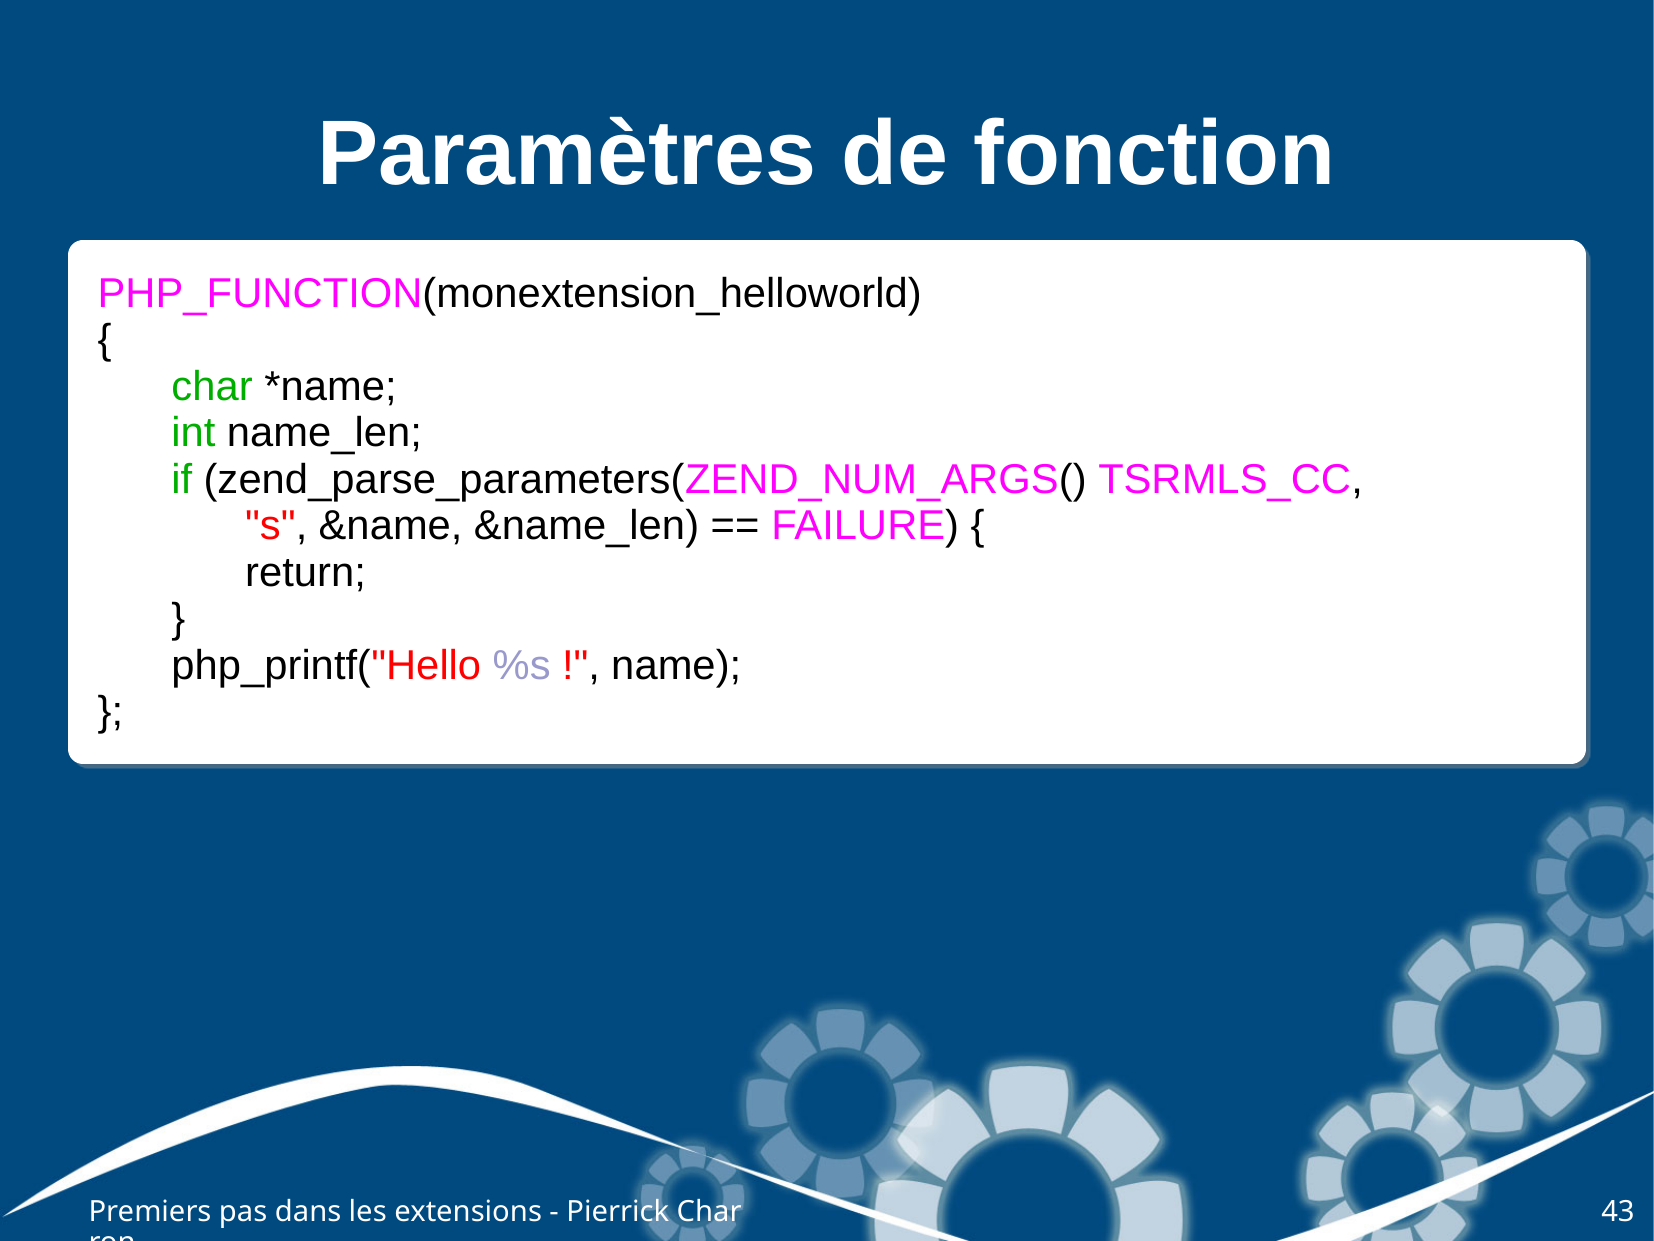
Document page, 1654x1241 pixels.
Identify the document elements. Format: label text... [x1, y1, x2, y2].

list PHP_FUNCTION(monextension_helloworld) { char *name; int name_len; if (zend_parse_parameters(ZEND_NUM_ARGS() TSRMLS_CC, "s", &name, &name_len) == FAILURE) { return; } php_printf("Hello %s !", name); }; [82, 254, 1571, 750]
picture [0, 0, 1654, 1241]
title Paramètres de fonction [82, 56, 1571, 240]
